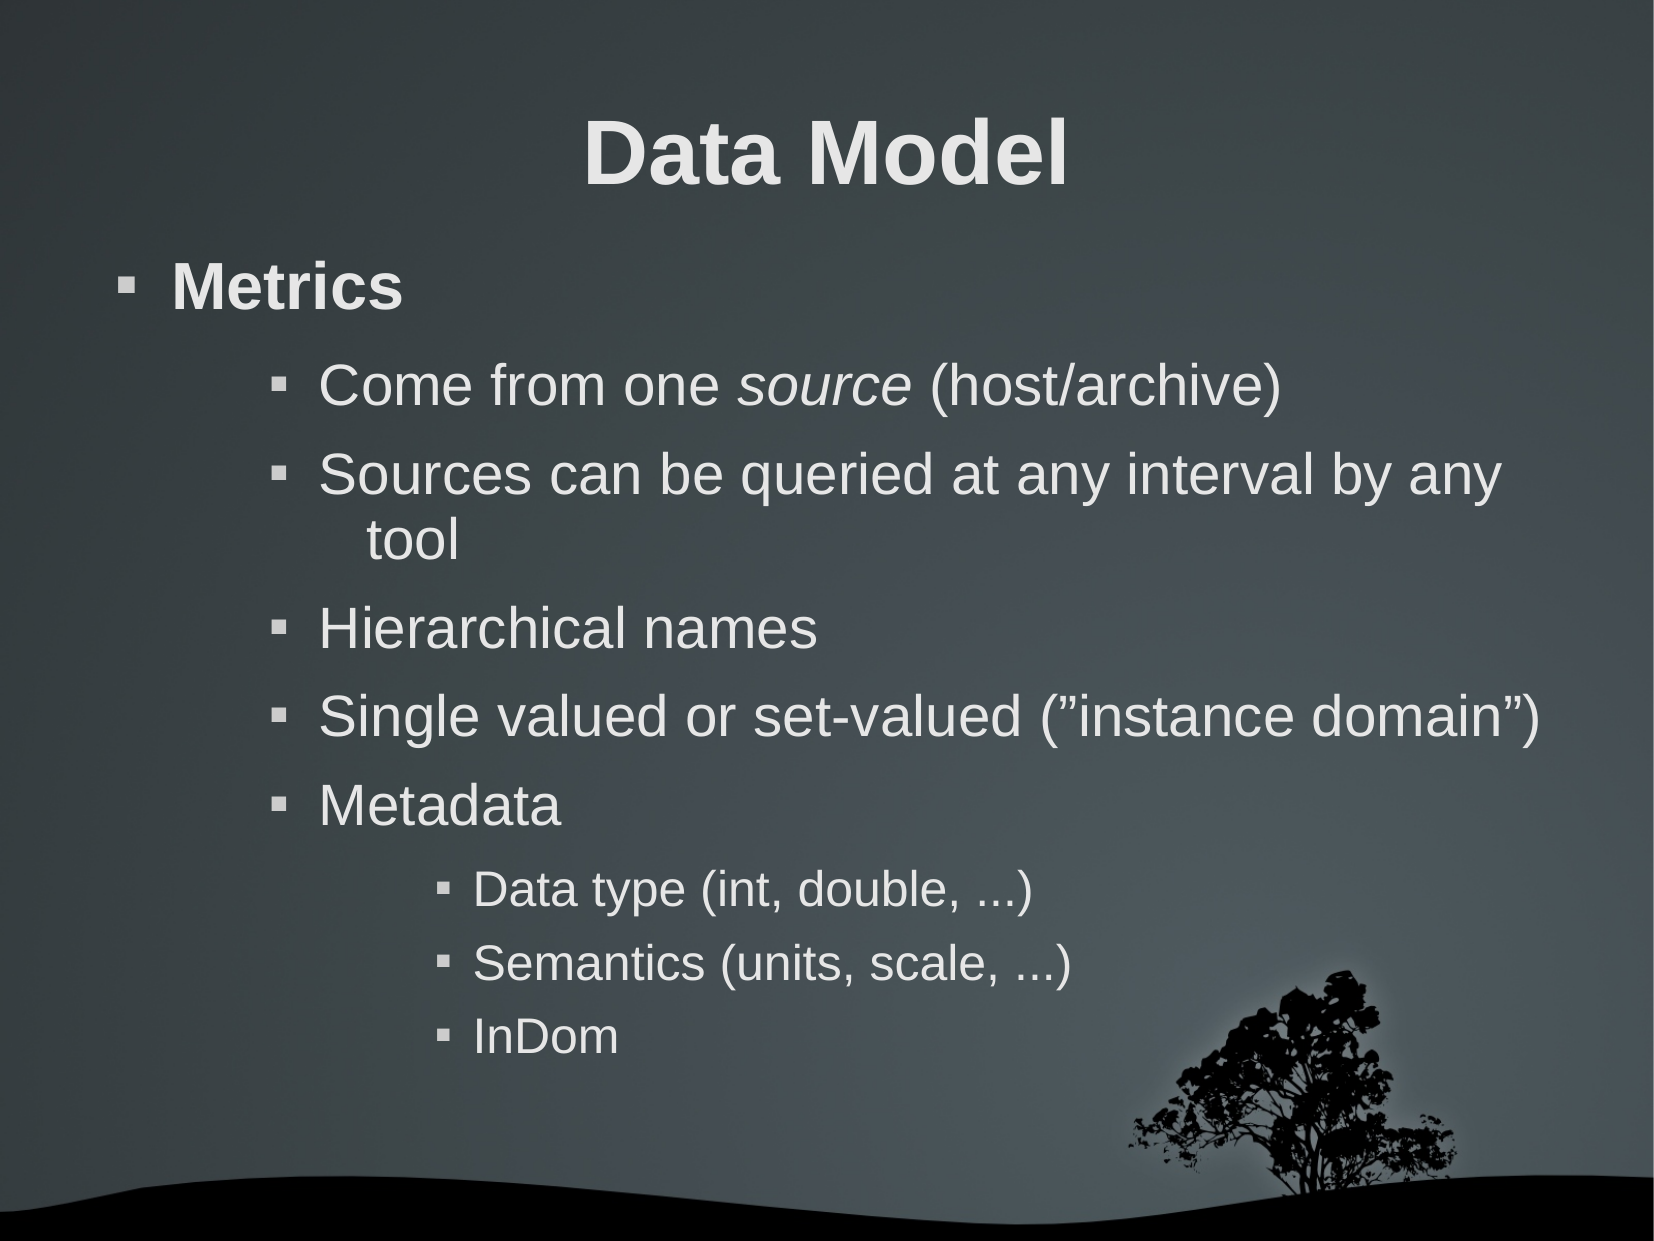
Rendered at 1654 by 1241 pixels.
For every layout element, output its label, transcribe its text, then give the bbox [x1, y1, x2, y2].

picture [0, 0, 1654, 1241]
list Metrics Come from one source (host/archive) Sources can be queried at any interval by any tool Hierarchical names Single valued or set-valued (”instance domain”) Metadata Data type (int, double, ...) Semantics (units, scale, ...) InDom [82, 248, 1571, 1065]
title Data Model [82, 56, 1571, 248]
